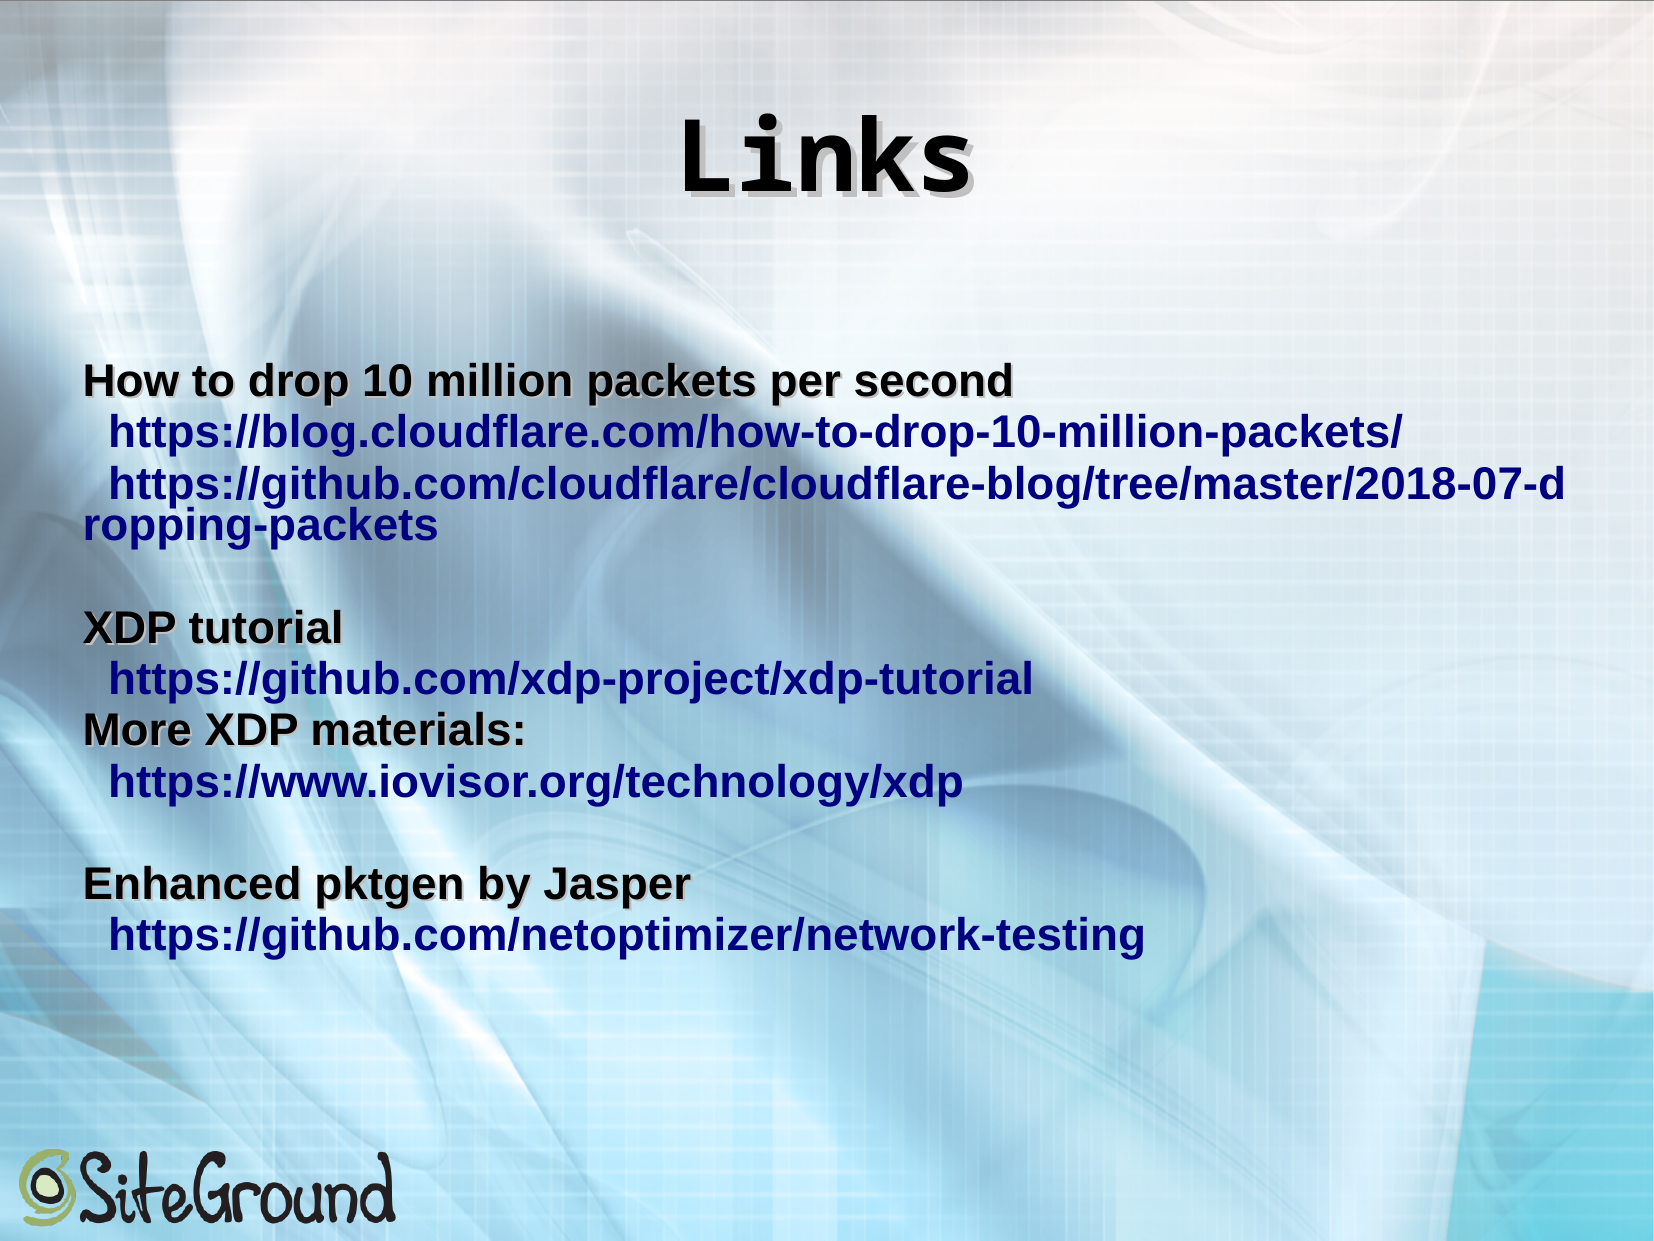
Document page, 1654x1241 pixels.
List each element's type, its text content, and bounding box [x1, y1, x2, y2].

title Links [82, 49, 1571, 189]
subtitle How to drop 10 million packets per second https://blog.cloudflare.com/how-to-drop-10-million-packets/ https://github.com/cloudflare/cloudflare-blog/tree/master/2018-07-dropping-packets XDP tutorial https://github.com/xdp-project/xdp-tutorial More XDP materials: https://www.iovisor.org/technology/xdp Enhanced pktgen by Jasper https://github.com/netoptimizer/network-testing [82, 189, 1571, 1085]
picture [15, 1145, 396, 1233]
